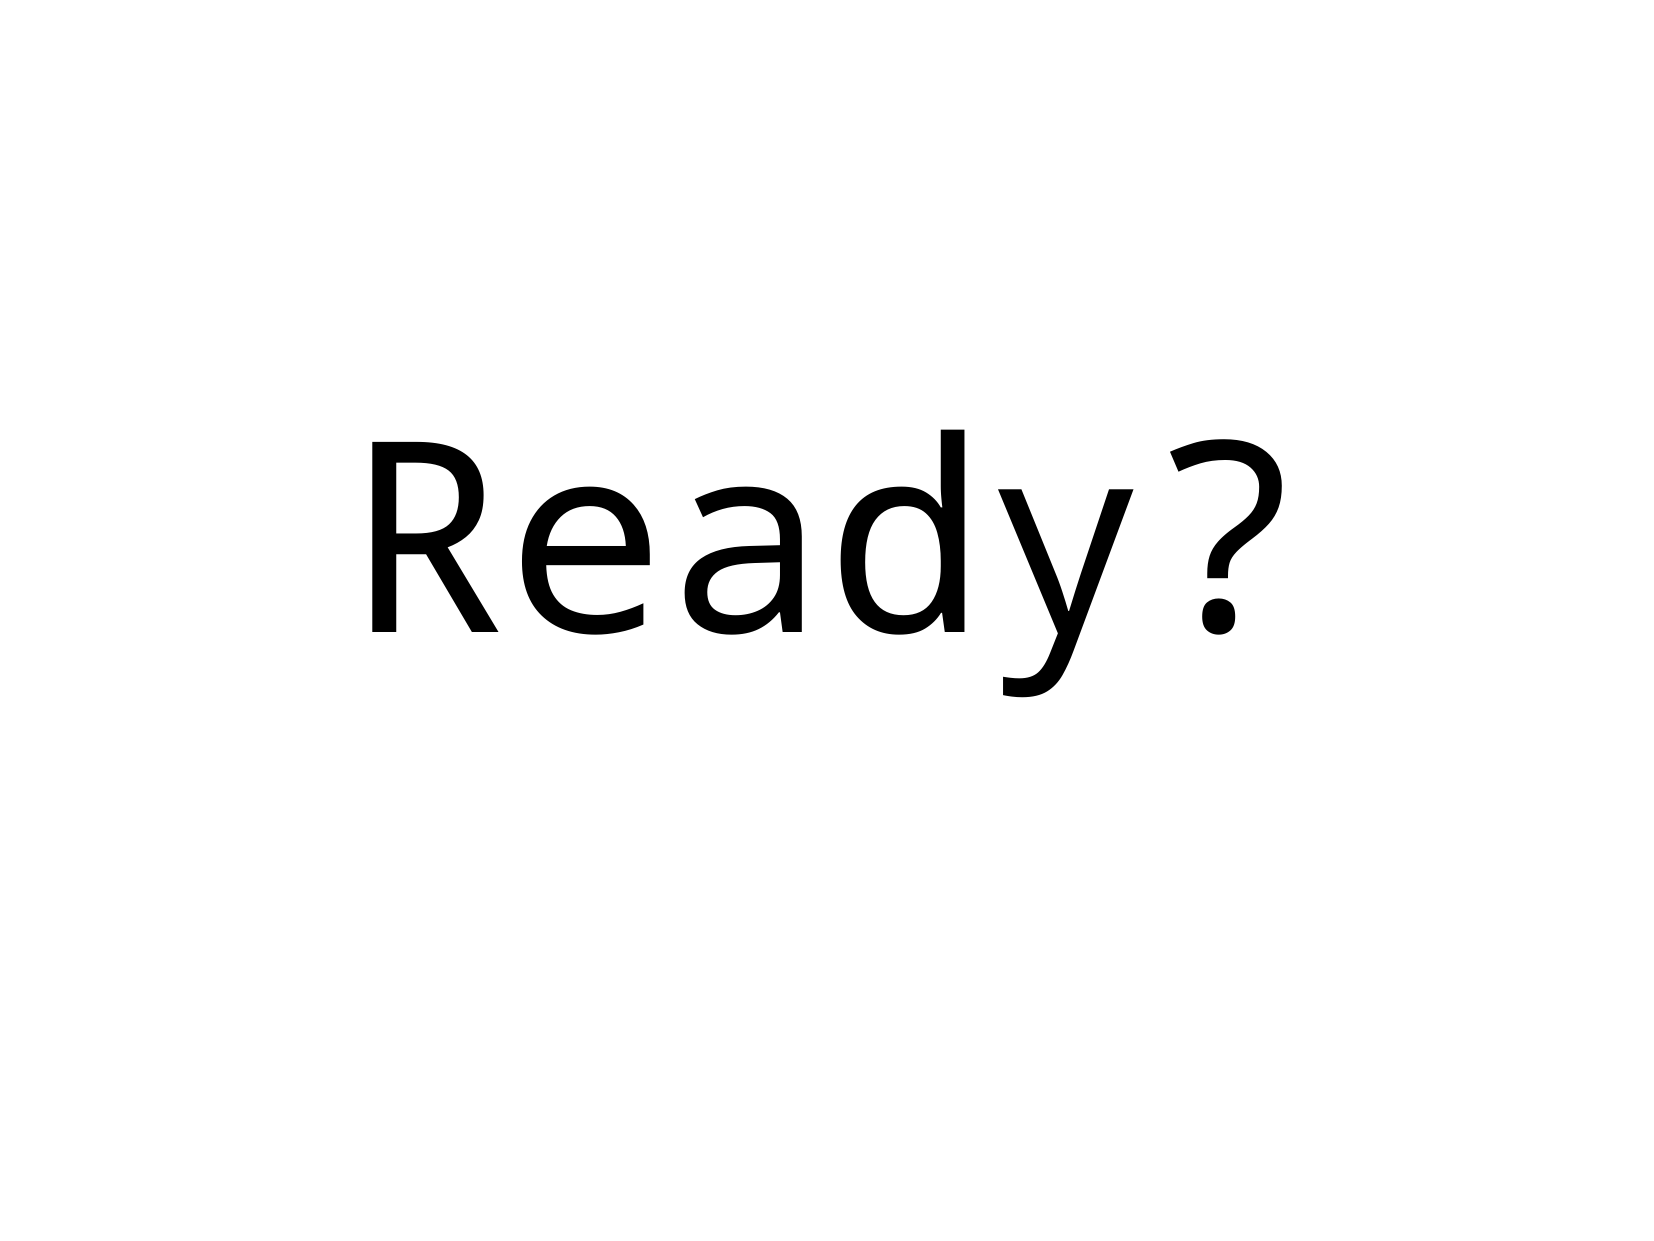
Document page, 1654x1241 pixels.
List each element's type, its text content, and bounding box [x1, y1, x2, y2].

subtitle Ready? [82, 49, 1571, 1010]
